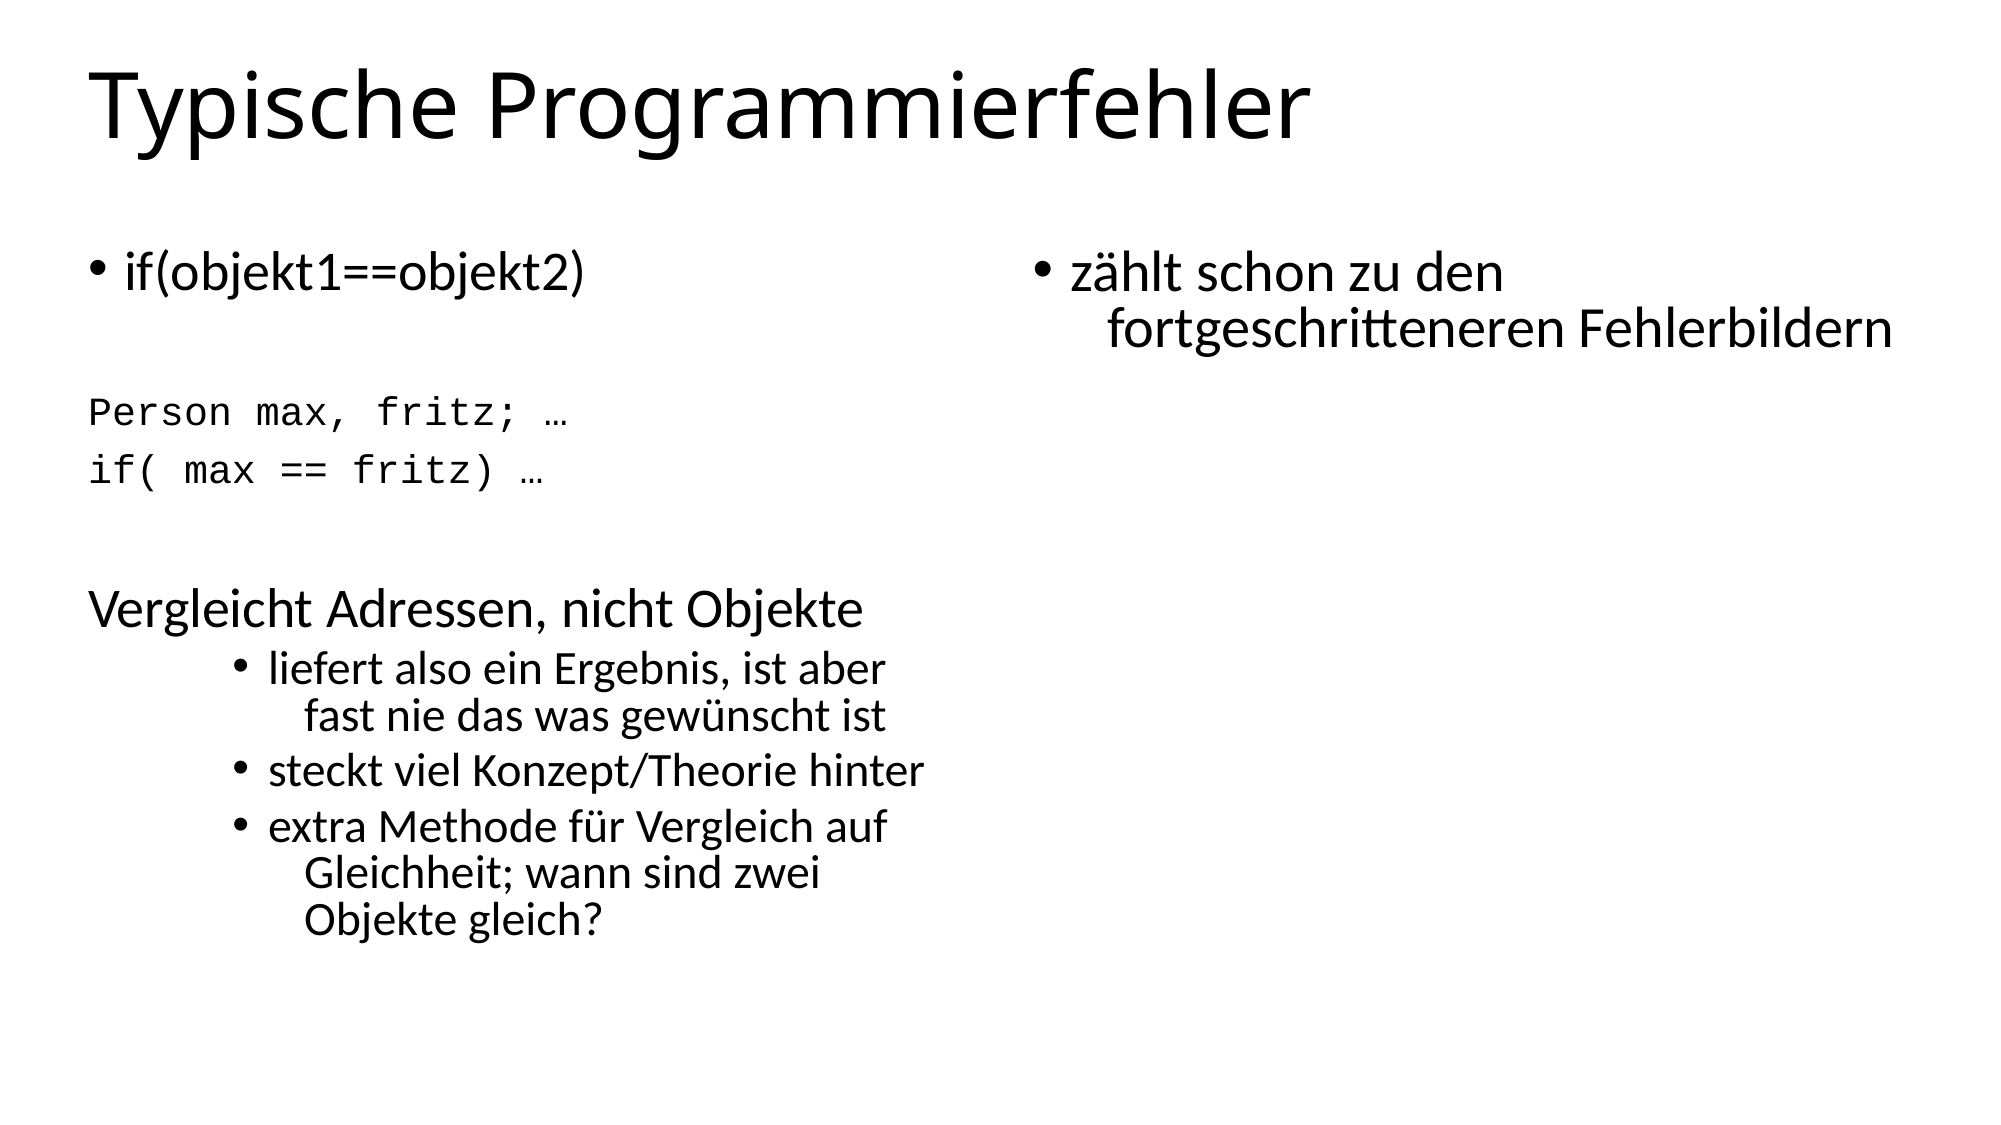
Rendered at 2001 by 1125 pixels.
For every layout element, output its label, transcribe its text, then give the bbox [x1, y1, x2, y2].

list zählt schon zu den fortgeschritteneren Fehlerbildern [1017, 239, 1984, 1003]
title Typische Programmierfehler [73, 0, 1984, 218]
list if(objekt1==objekt2) Person max, fritz; … if( max == fritz) … Vergleicht Adressen, nicht Objekte liefert also ein Ergebnis, ist aber fast nie das was gewünscht ist steckt viel Konzept/Theorie hinter extra Methode für Vergleich auf Gleichheit; wann sind zwei Objekte gleich? [73, 239, 952, 1003]
